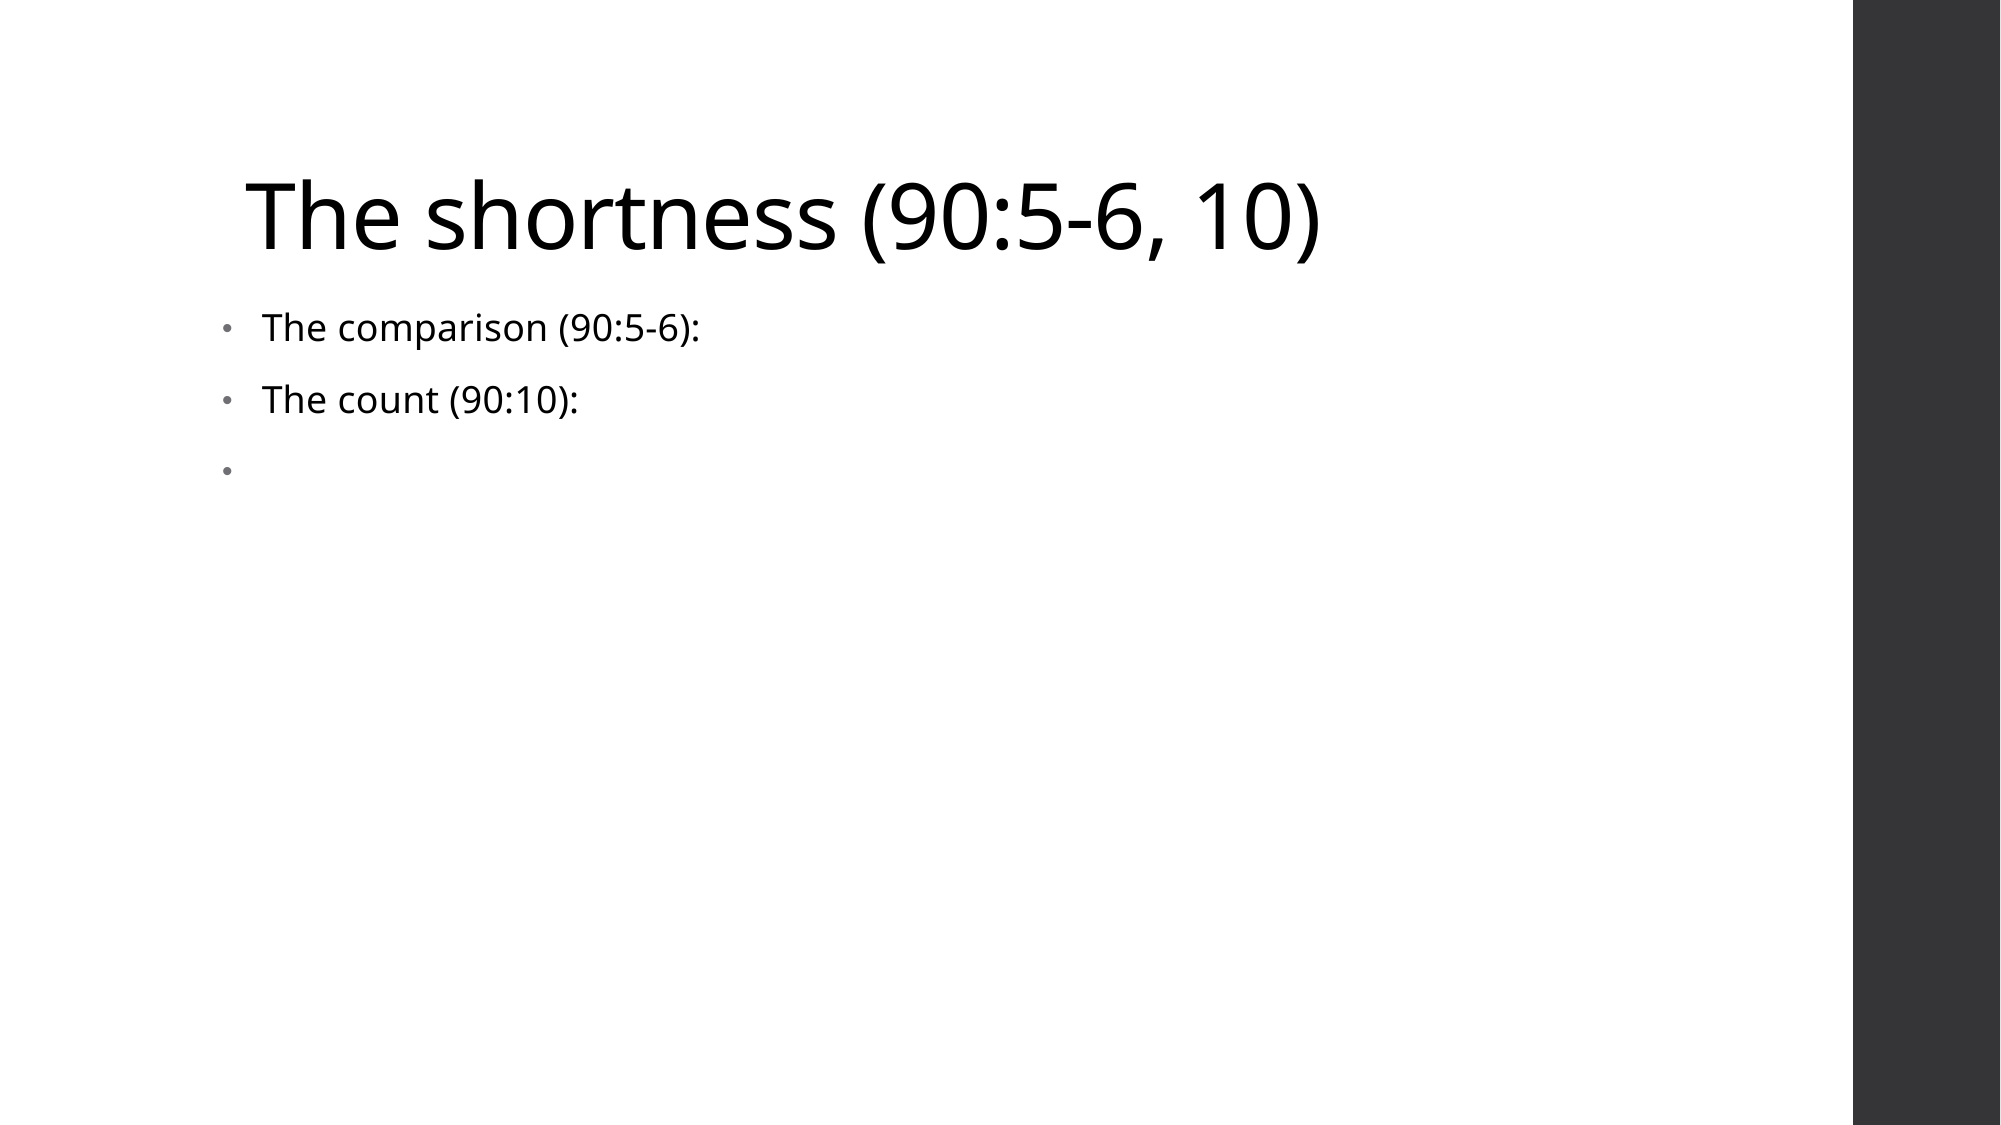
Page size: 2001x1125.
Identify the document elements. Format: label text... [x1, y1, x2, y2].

list The comparison (90:5-6): The count (90:10): [206, 299, 1617, 1014]
title The shortness (90:5-6, 10) [206, 60, 1797, 278]
